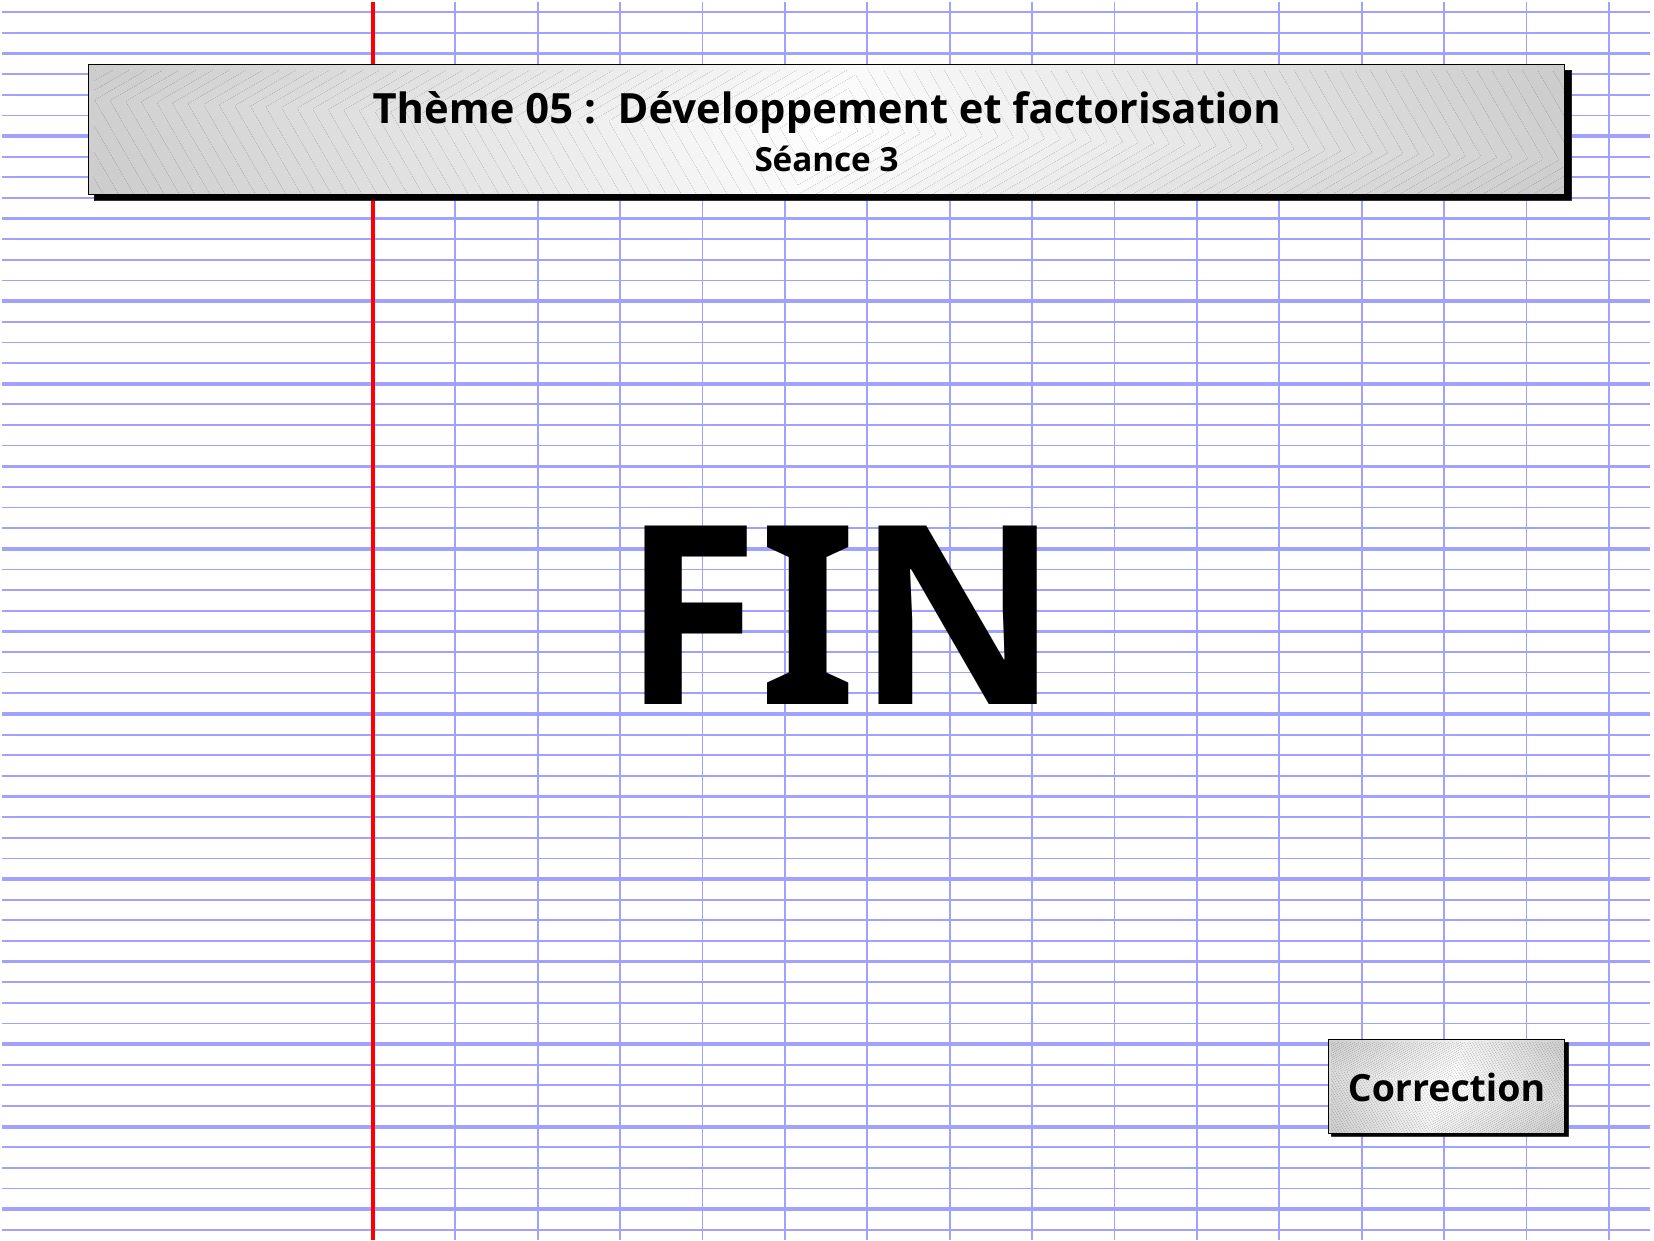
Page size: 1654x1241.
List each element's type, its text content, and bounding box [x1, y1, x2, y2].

text_box Correction [1328, 1039, 1565, 1134]
picture [0, 0, 1654, 1241]
text_box FIN [413, 429, 1270, 798]
text_box Thème 05 : Développement et factorisation Séance 3 [88, 64, 1565, 195]
